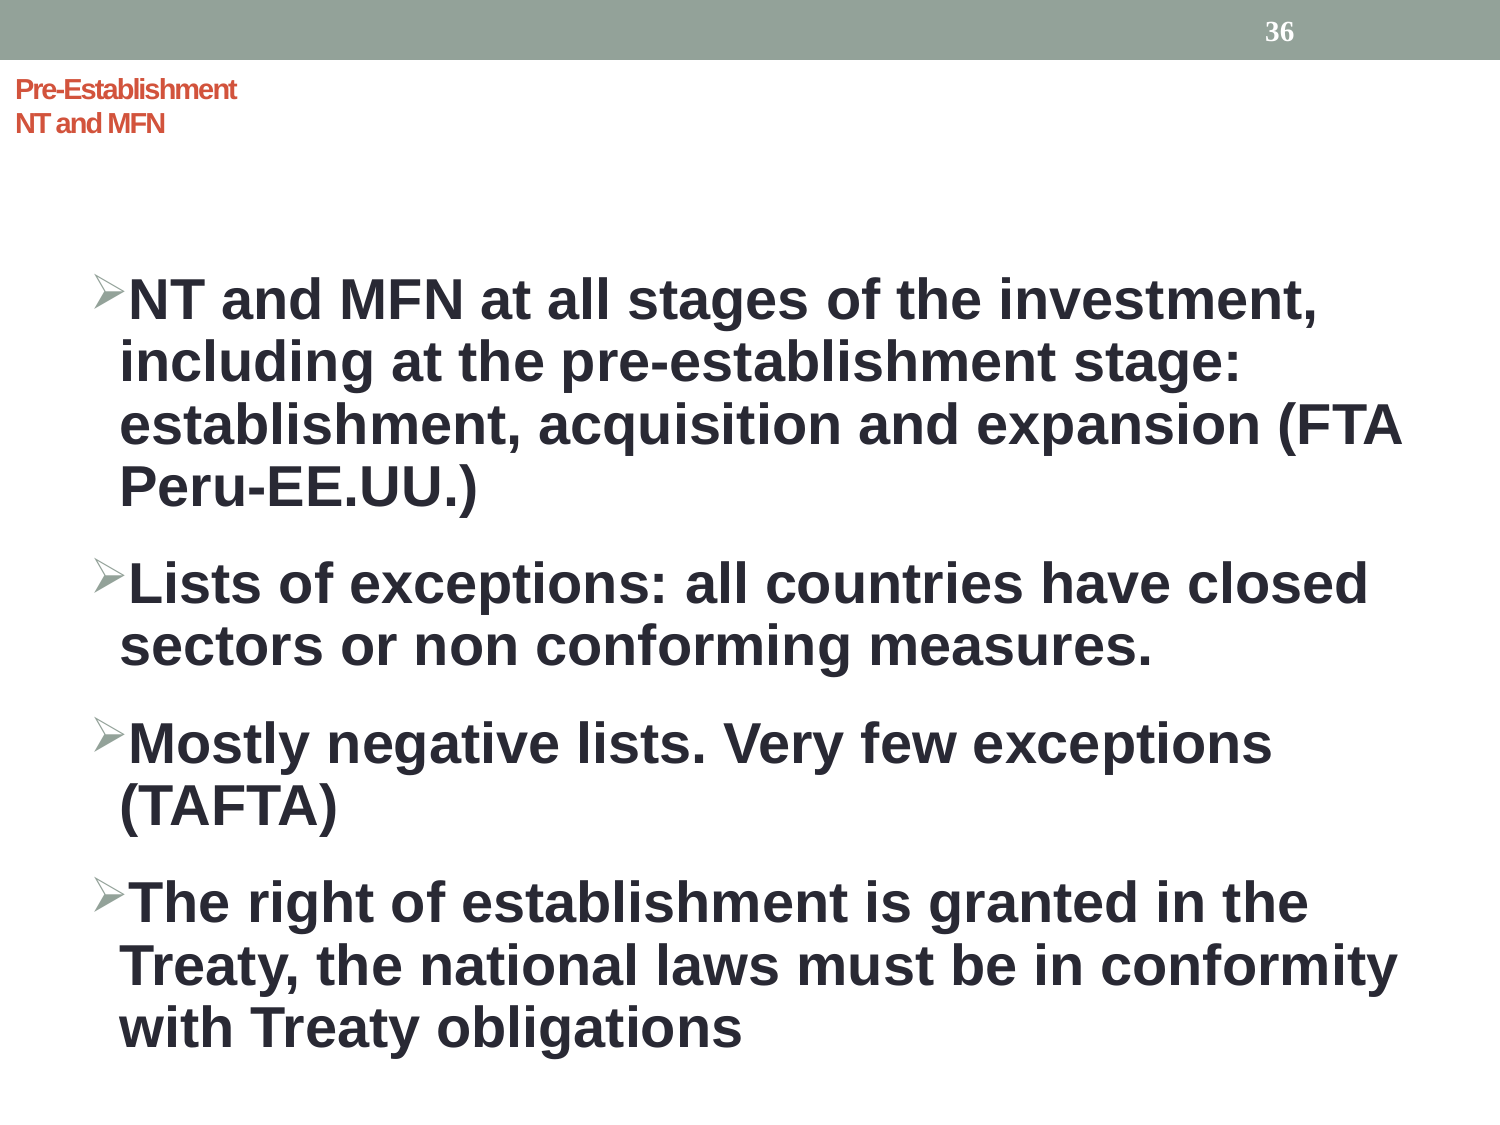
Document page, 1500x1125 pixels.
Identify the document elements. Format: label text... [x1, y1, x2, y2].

title Pre-Establishment NT and MFN [0, 62, 1500, 148]
slide_number <編號> [1250, 3, 1425, 57]
list NT and MFN at all stages of the investment, including at the pre-establishment stage: establishment, acquisition and expansion (FTA Peru-EE.UU.) Lists of exceptions: all countries have closed sectors or non conforming measures. Mostly negative lists. Very few exceptions (TAFTA) The right of establishment is granted in the Treaty, the national laws must be in conformity with Treaty obligations [75, 262, 1438, 1075]
